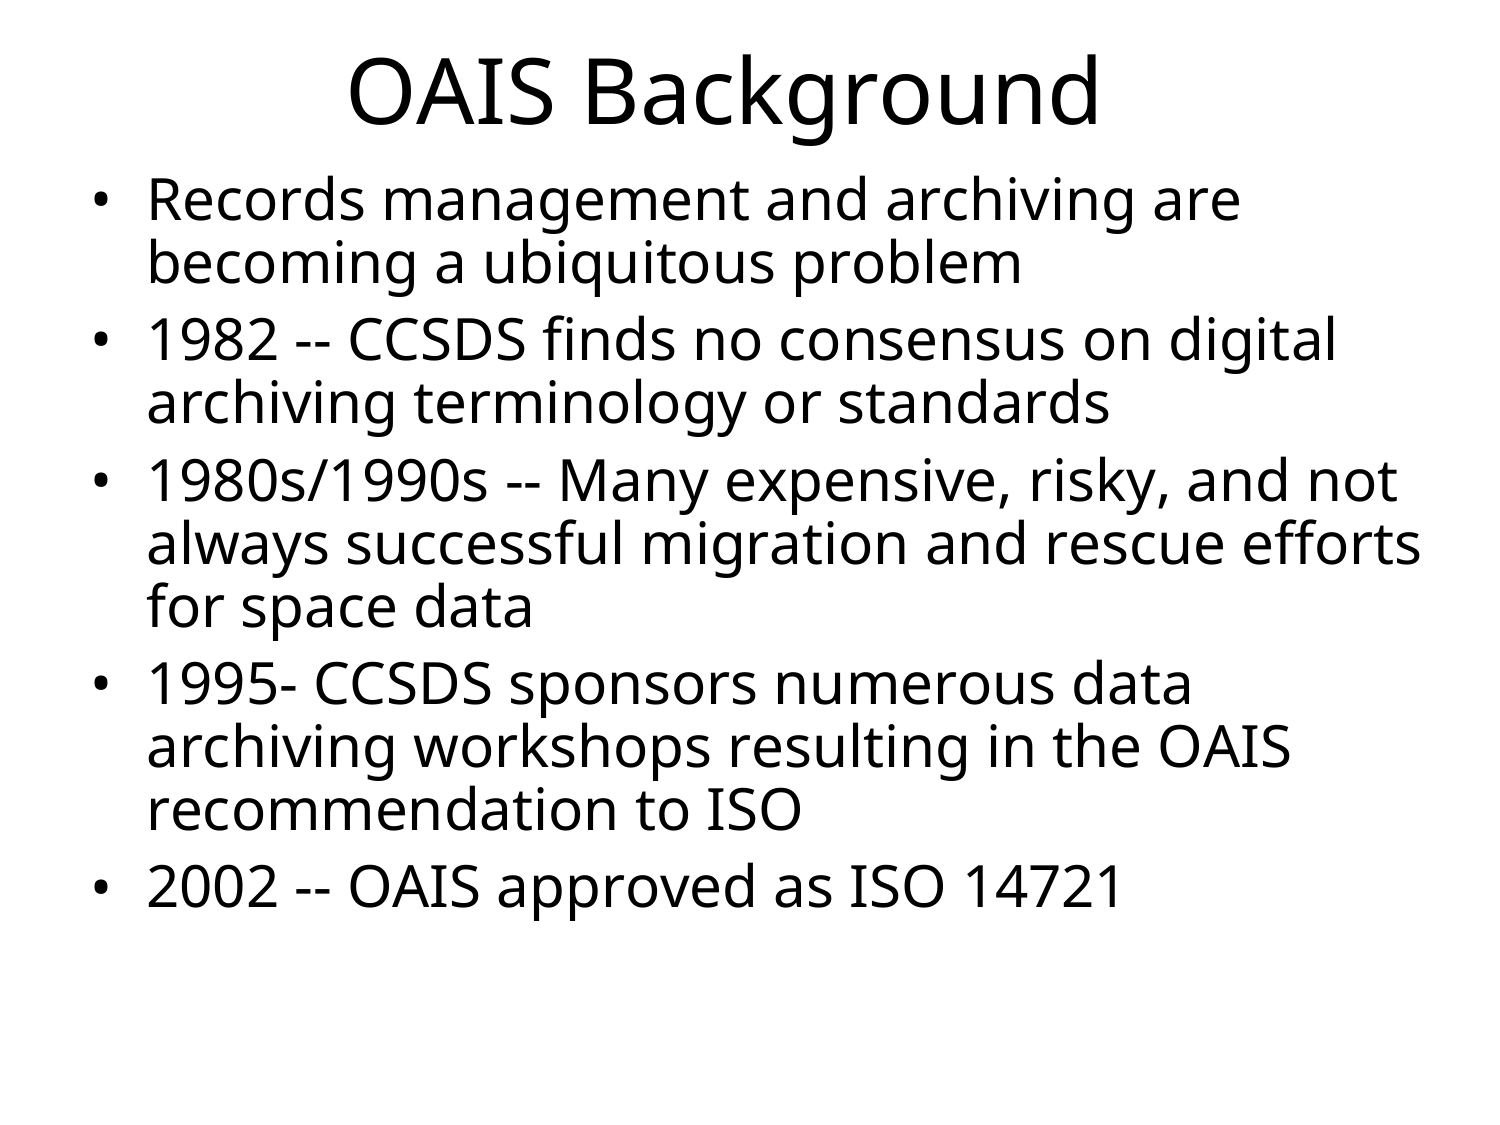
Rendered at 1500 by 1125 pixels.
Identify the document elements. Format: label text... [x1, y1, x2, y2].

title OAIS Background [87, 0, 1363, 162]
list Records management and archiving are becoming a ubiquitous problem 1982 -- CCSDS finds no consensus on digital archiving terminology or standards 1980s/1990s -- Many expensive, risky, and not always successful migration and rescue efforts for space data 1995- CCSDS sponsors numerous data archiving workshops resulting in the OAIS recommendation to ISO 2002 -- OAIS approved as ISO 14721 [74, 162, 1450, 1063]
